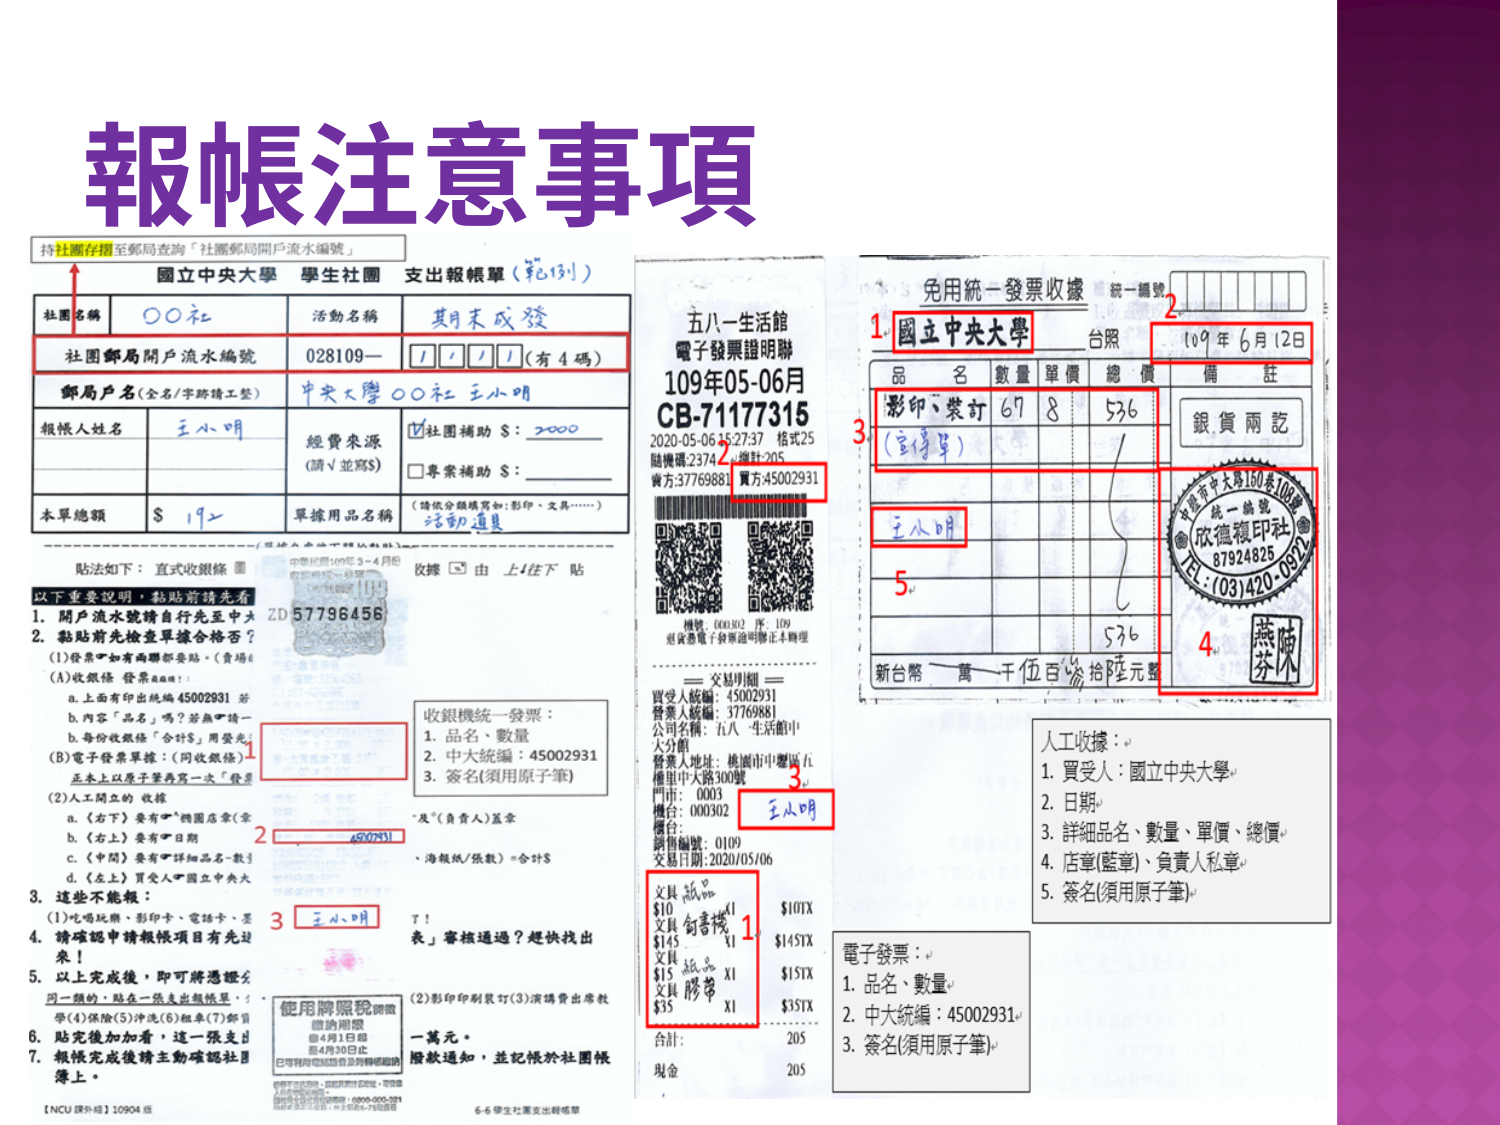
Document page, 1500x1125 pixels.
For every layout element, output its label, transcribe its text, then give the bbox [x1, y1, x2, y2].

picture [29, 232, 1332, 1122]
title 報帳注意事項 [75, 52, 1263, 241]
